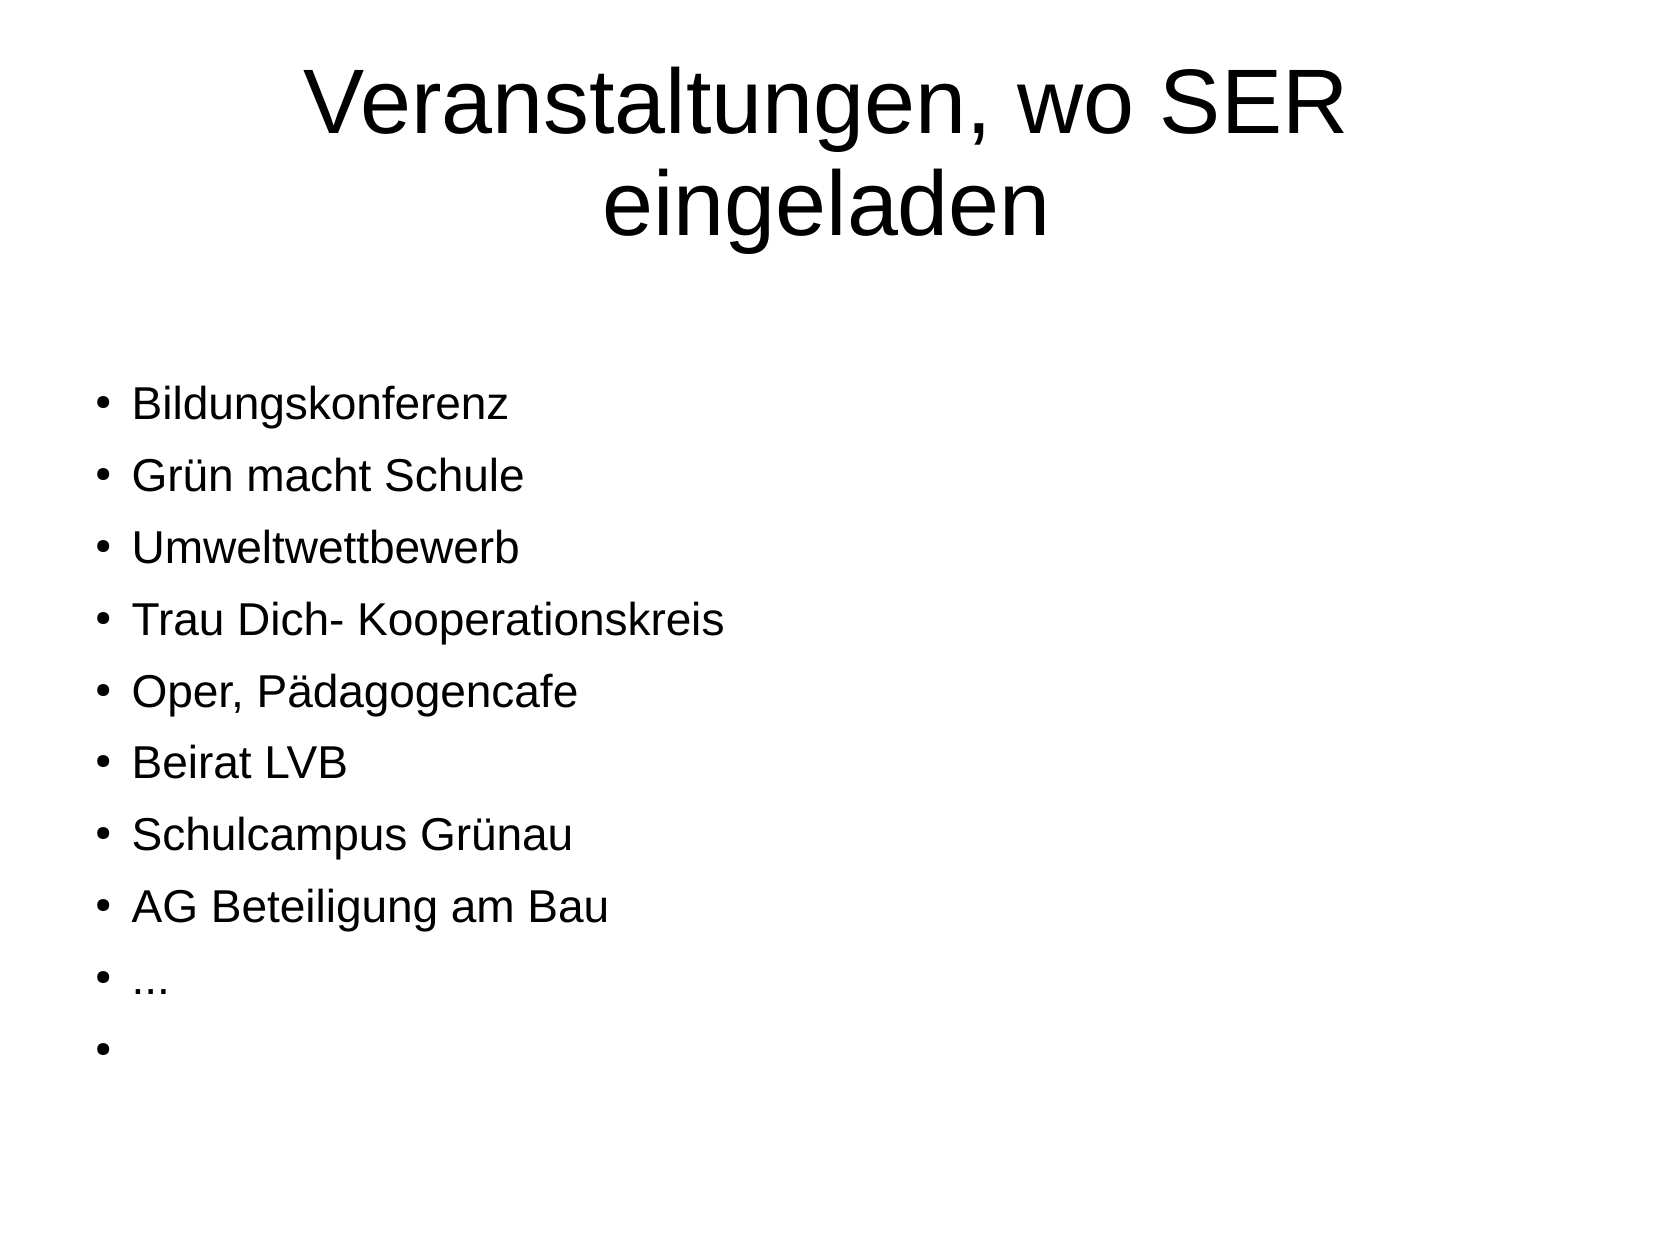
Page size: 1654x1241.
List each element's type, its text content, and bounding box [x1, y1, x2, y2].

list Bildungskonferenz Grün macht Schule Umweltwettbewerb Trau Dich- Kooperationskreis Oper, Pädagogencafe Beirat LVB Schulcampus Grünau AG Beteiligung am Bau ... [82, 377, 1538, 1010]
title Veranstaltungen, wo SER eingeladen [82, 49, 1571, 257]
